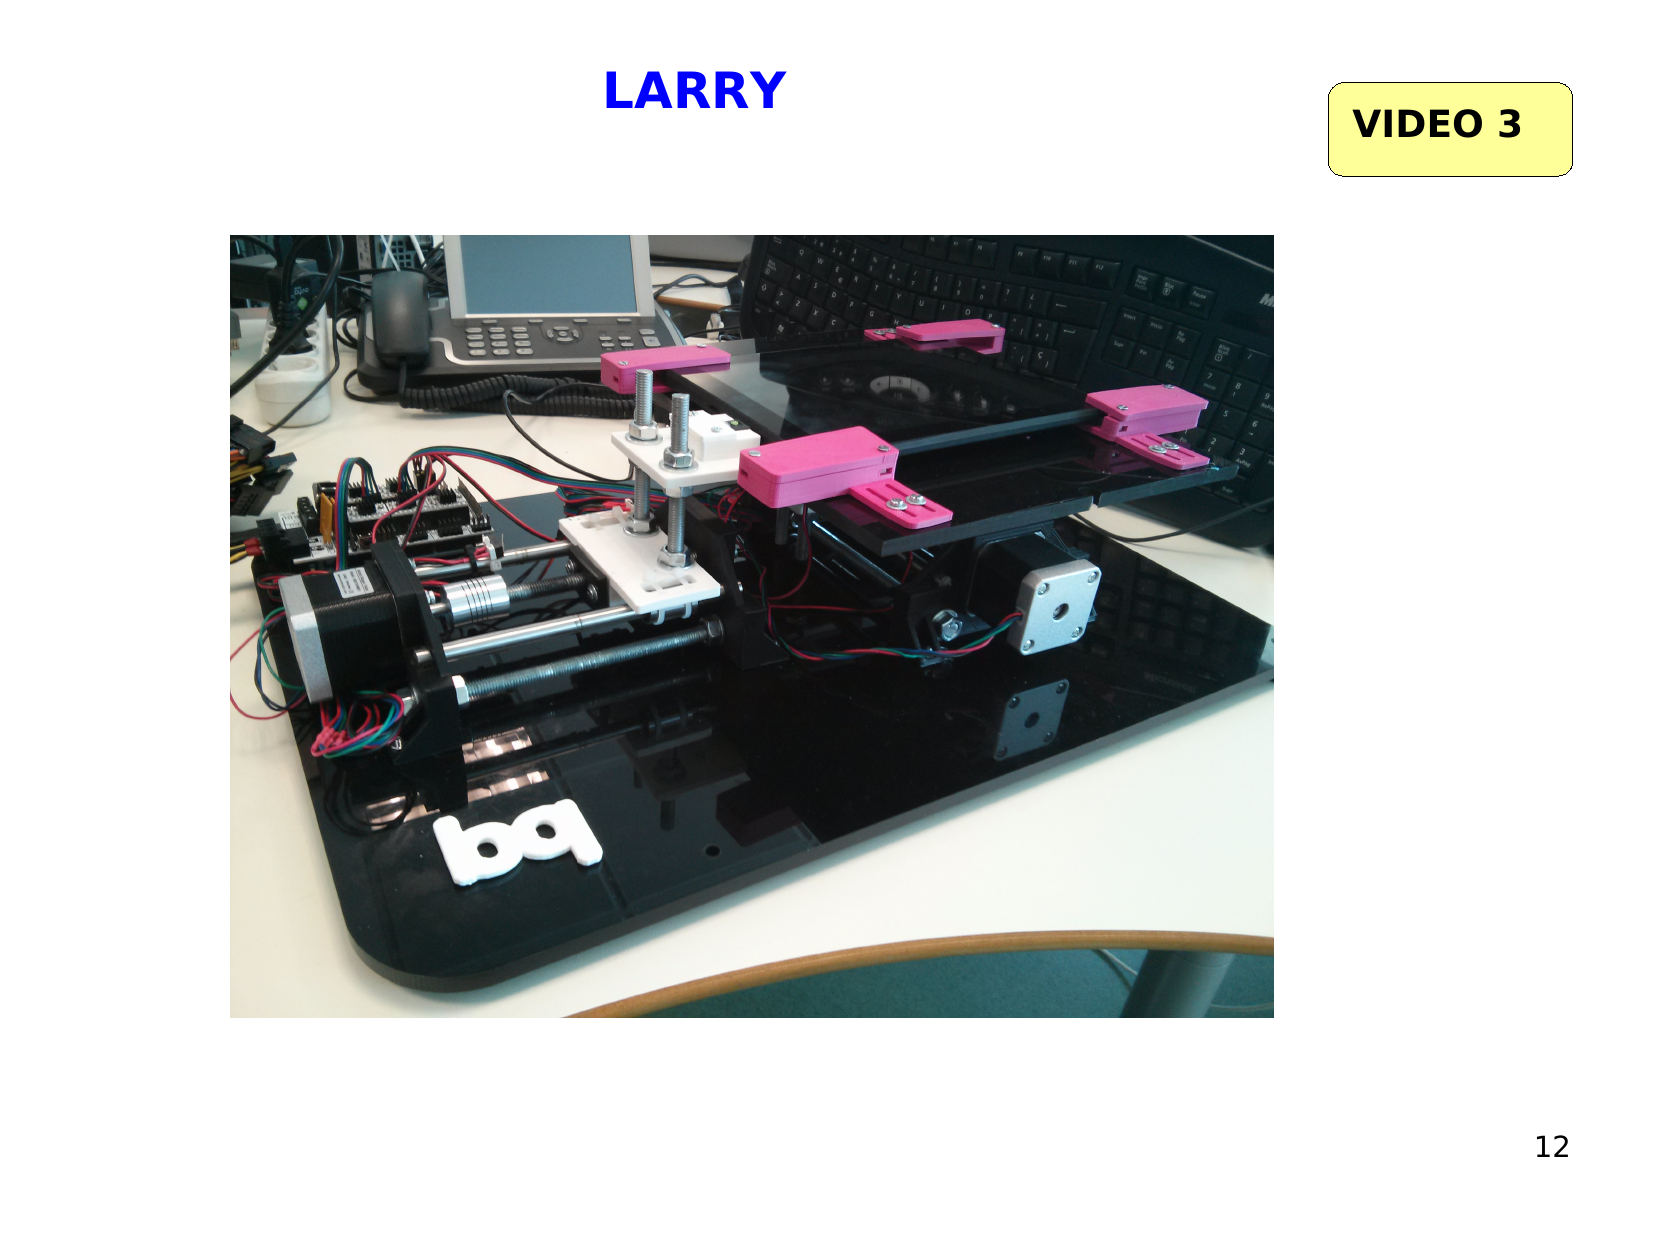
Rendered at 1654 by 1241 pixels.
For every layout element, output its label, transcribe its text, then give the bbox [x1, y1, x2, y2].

picture [230, 235, 1274, 1019]
text_box [1328, 159, 1573, 177]
text_box VIDEO 3 [1324, 95, 1573, 159]
text_box [1328, 82, 1573, 95]
text_box LARRY [588, 54, 1190, 128]
